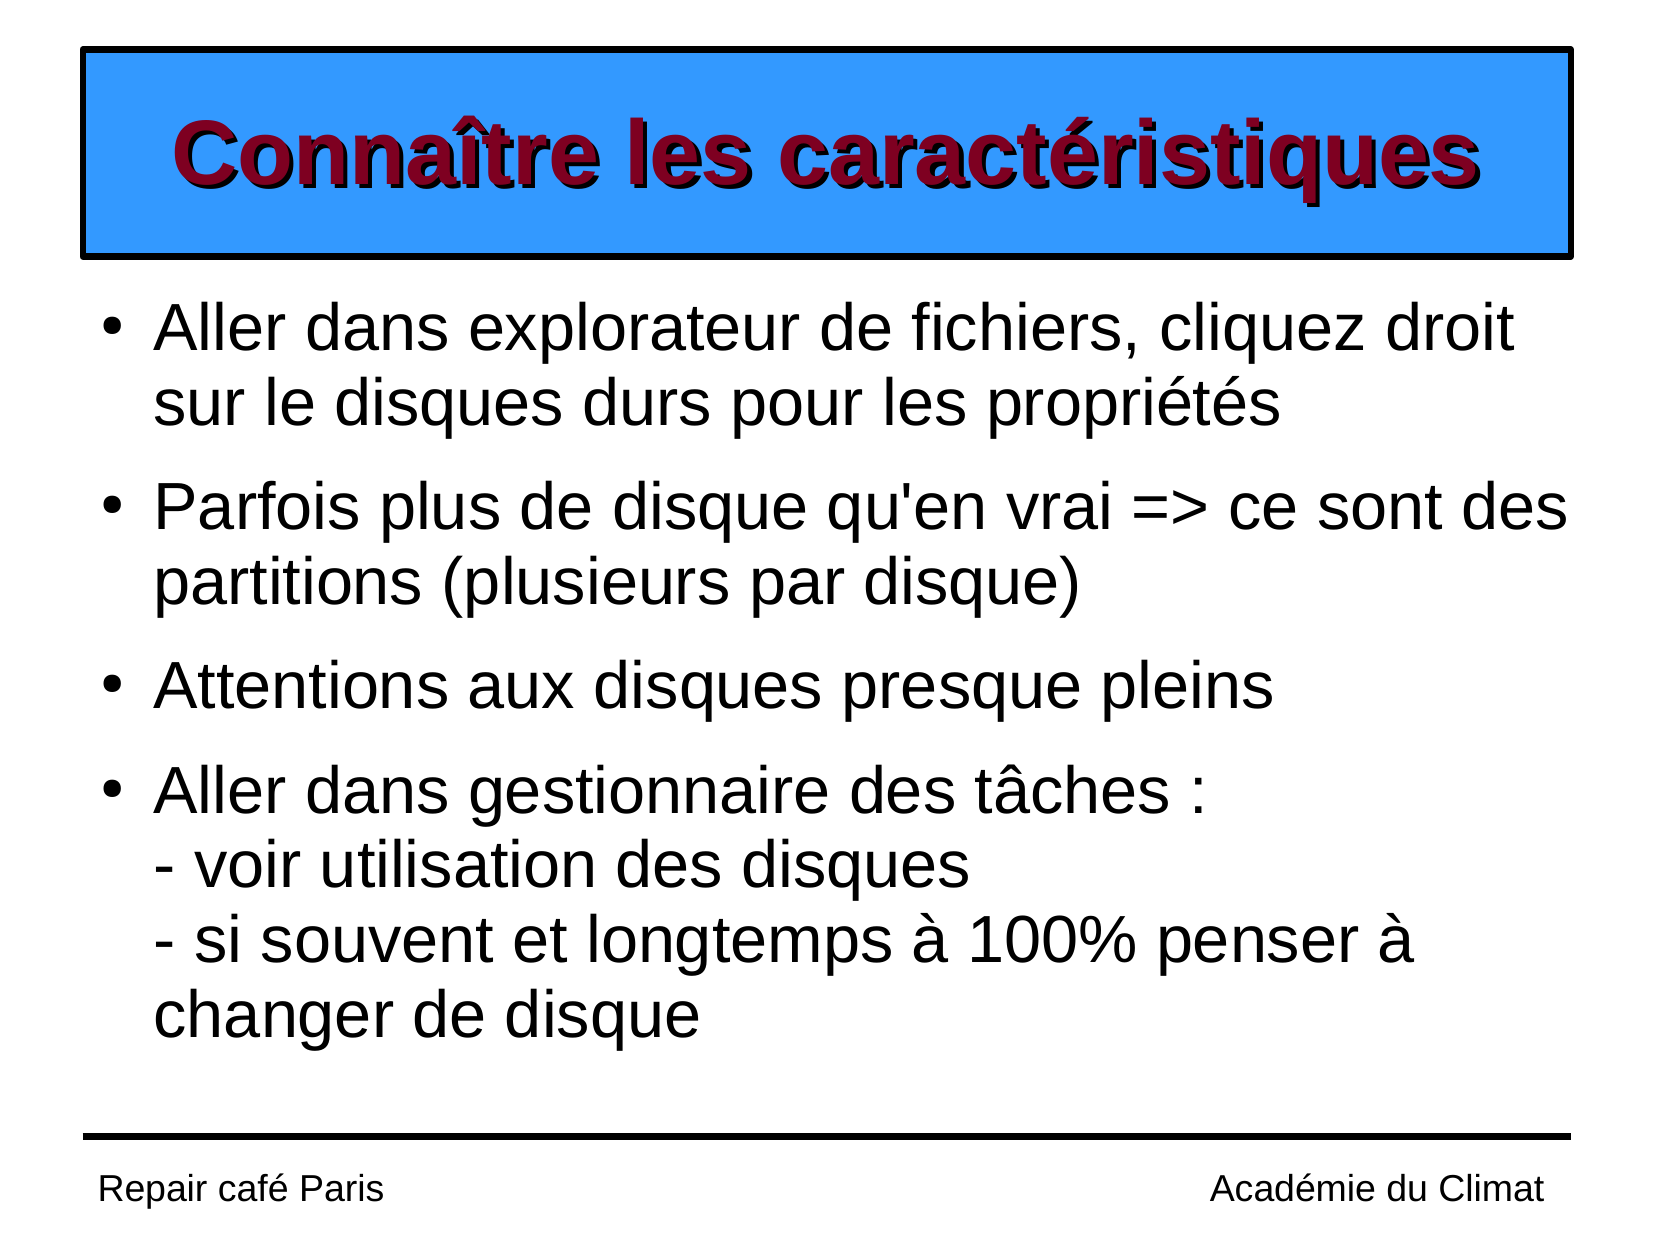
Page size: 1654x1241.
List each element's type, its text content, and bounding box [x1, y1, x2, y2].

title Connaître les caractéristiques [82, 49, 1571, 257]
text_box Repair café Paris Académie du Climat [82, 1160, 1571, 1217]
list Aller dans explorateur de fichiers, cliquez droit sur le disques durs pour les propriétés Parfois plus de disque qu'en vrai => ce sont des partitions (plusieurs par disque) Attentions aux disques presque pleins Aller dans gestionnaire des tâches : - voir utilisation des disques - si souvent et longtemps à 100% penser à changer de disque [82, 290, 1571, 1052]
